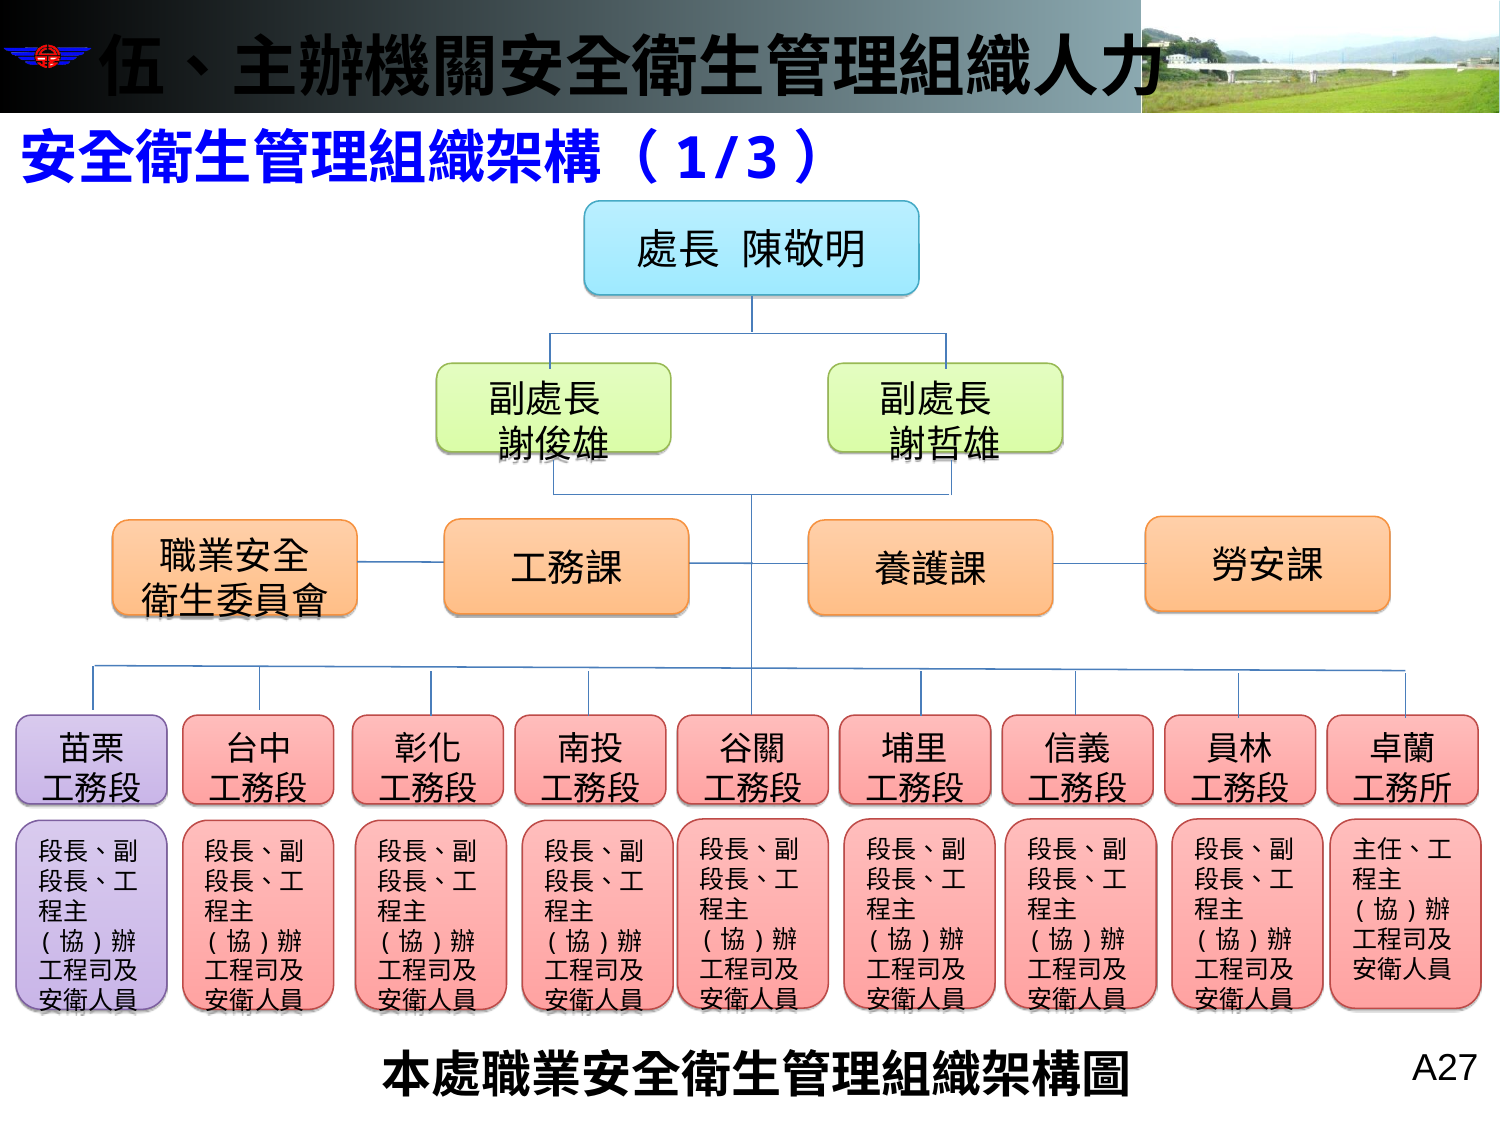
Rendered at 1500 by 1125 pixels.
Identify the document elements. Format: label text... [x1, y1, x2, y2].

text_box 工務課 [444, 518, 689, 614]
text_box 本處職業安全衛生管理組織架構圖 [366, 1035, 1315, 1125]
text_box A27 [1397, 1035, 1500, 1096]
text_box 主任、工程主(協)辦工程司及安衛人員 [1330, 819, 1481, 1009]
text_box 彰化 工務段 [352, 715, 504, 804]
text_box 伍、主辦機關安全衛生管理組織人力 [0, 0, 1181, 115]
text_box 段長、副段長、工程主(協)辦工程司及安衛人員 [1172, 818, 1323, 1009]
text_box 員林 工務段 [1164, 715, 1316, 804]
text_box 勞安課 [1145, 516, 1390, 612]
text_box 段長、副段長、工程主(協)辦工程司及安衛人員 [1005, 818, 1157, 1009]
text_box 南投 工務段 [515, 715, 666, 804]
text_box 信義 工務段 [1002, 715, 1154, 804]
text_box 段長、副段長、工程主(協)辦工程司及安衛人員 [182, 820, 334, 1010]
text_box 副處長 謝哲雄 [828, 363, 1063, 452]
text_box 卓蘭 工務所 [1327, 715, 1479, 804]
text_box 段長、副段長、工程主(協)辦工程司及安衛人員 [677, 818, 829, 1009]
text_box 養護課 [808, 519, 1053, 615]
text_box 埔里 工務段 [839, 715, 991, 804]
text_box 段長、副段長、工程主(協)辦工程司及安衛人員 [522, 820, 674, 1010]
text_box 職業安全 衛生委員會 [112, 519, 358, 615]
text_box 處長 陳敬明 [584, 200, 920, 295]
text_box 台中 工務段 [182, 715, 334, 804]
text_box 苗栗 工務段 [16, 715, 167, 804]
text_box 安全衛生管理組織架構（1/3） [4, 113, 1356, 209]
text_box 谷關 工務段 [677, 715, 829, 804]
text_box 段長、副段長、工程主(協)辦工程司及安衛人員 [844, 818, 996, 1009]
picture [1181, 0, 1500, 113]
text_box 段長、副段長、工程主(協)辦工程司及安衛人員 [16, 820, 167, 1010]
text_box 副處長 謝俊雄 [436, 363, 671, 452]
text_box 段長、副段長、工程主(協)辦工程司及安衛人員 [355, 820, 507, 1010]
